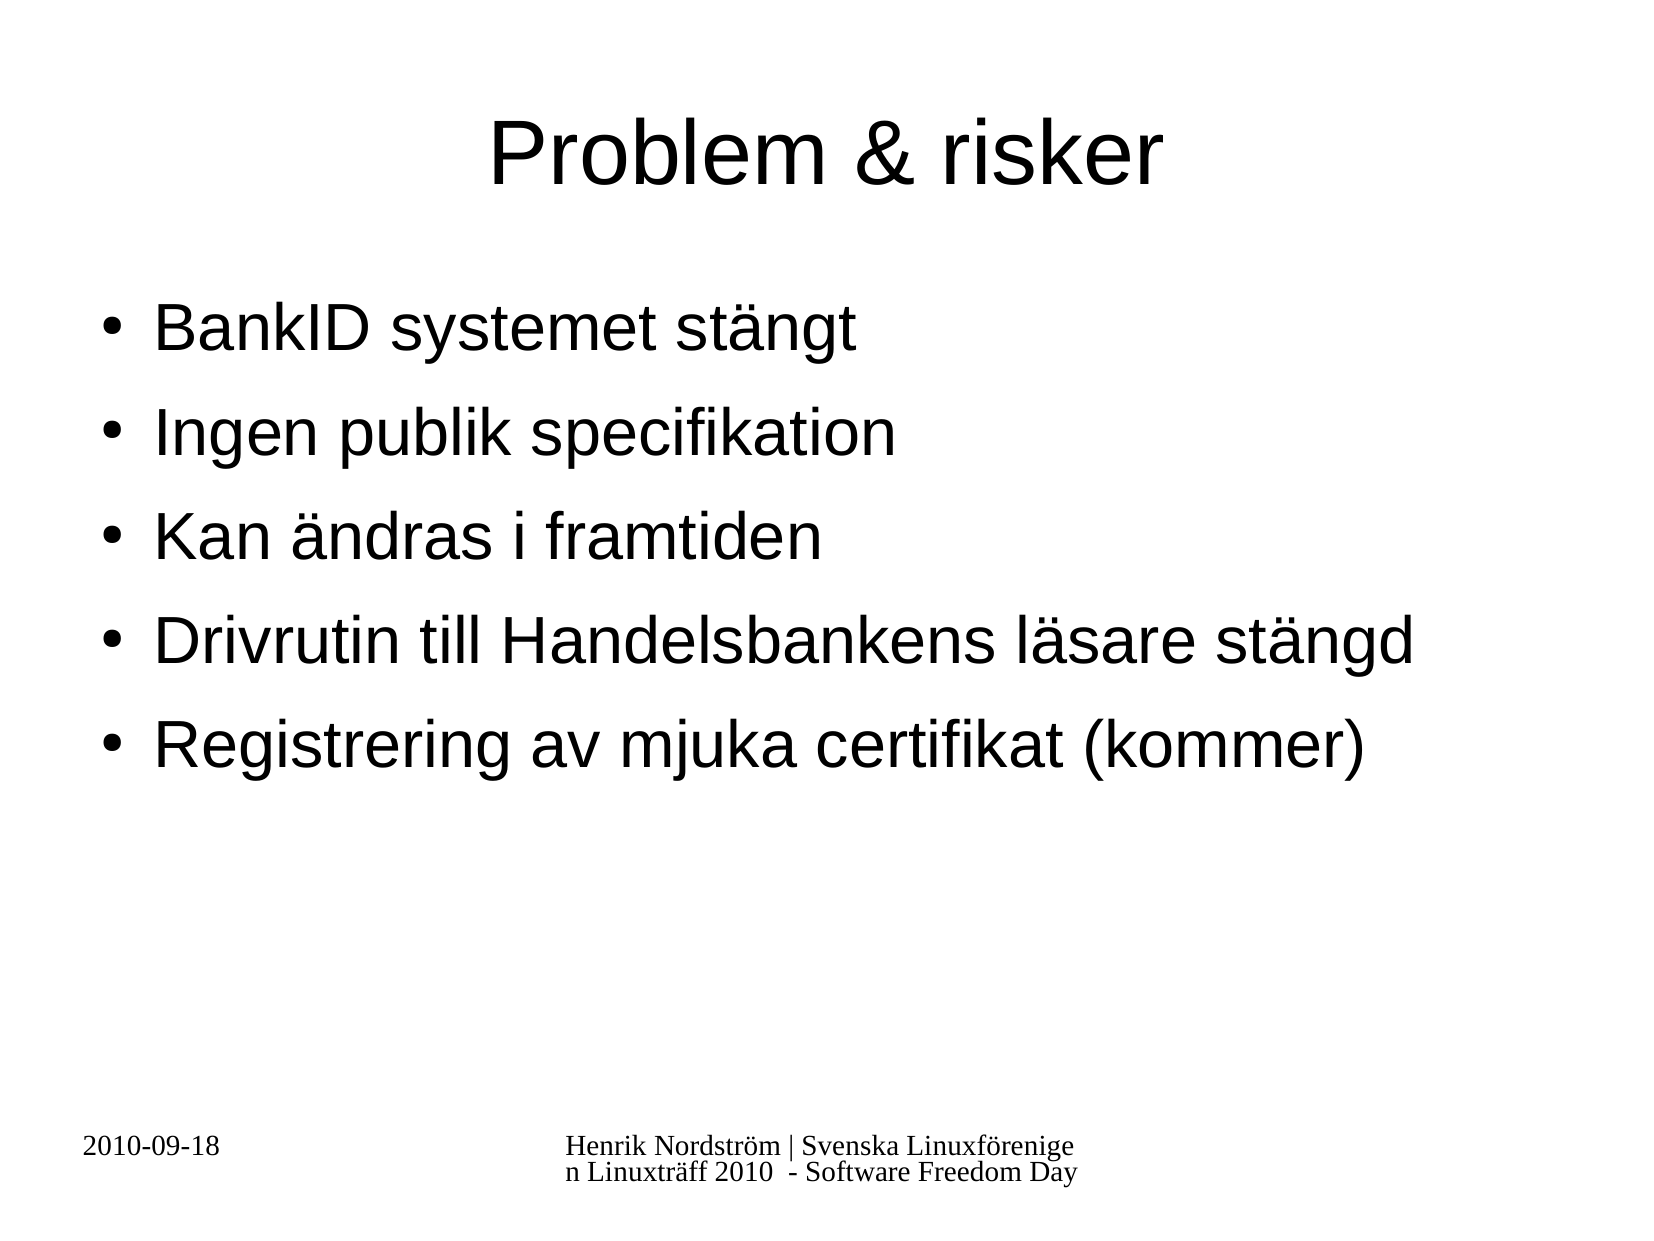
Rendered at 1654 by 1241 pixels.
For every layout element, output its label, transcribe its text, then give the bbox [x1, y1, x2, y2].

title Problem & risker [82, 56, 1571, 250]
list BankID systemet stängt Ingen publik specifikation Kan ändras i framtiden Drivrutin till Handelsbankens läsare stängd Registrering av mjuka certifikat (kommer) [82, 290, 1571, 1094]
